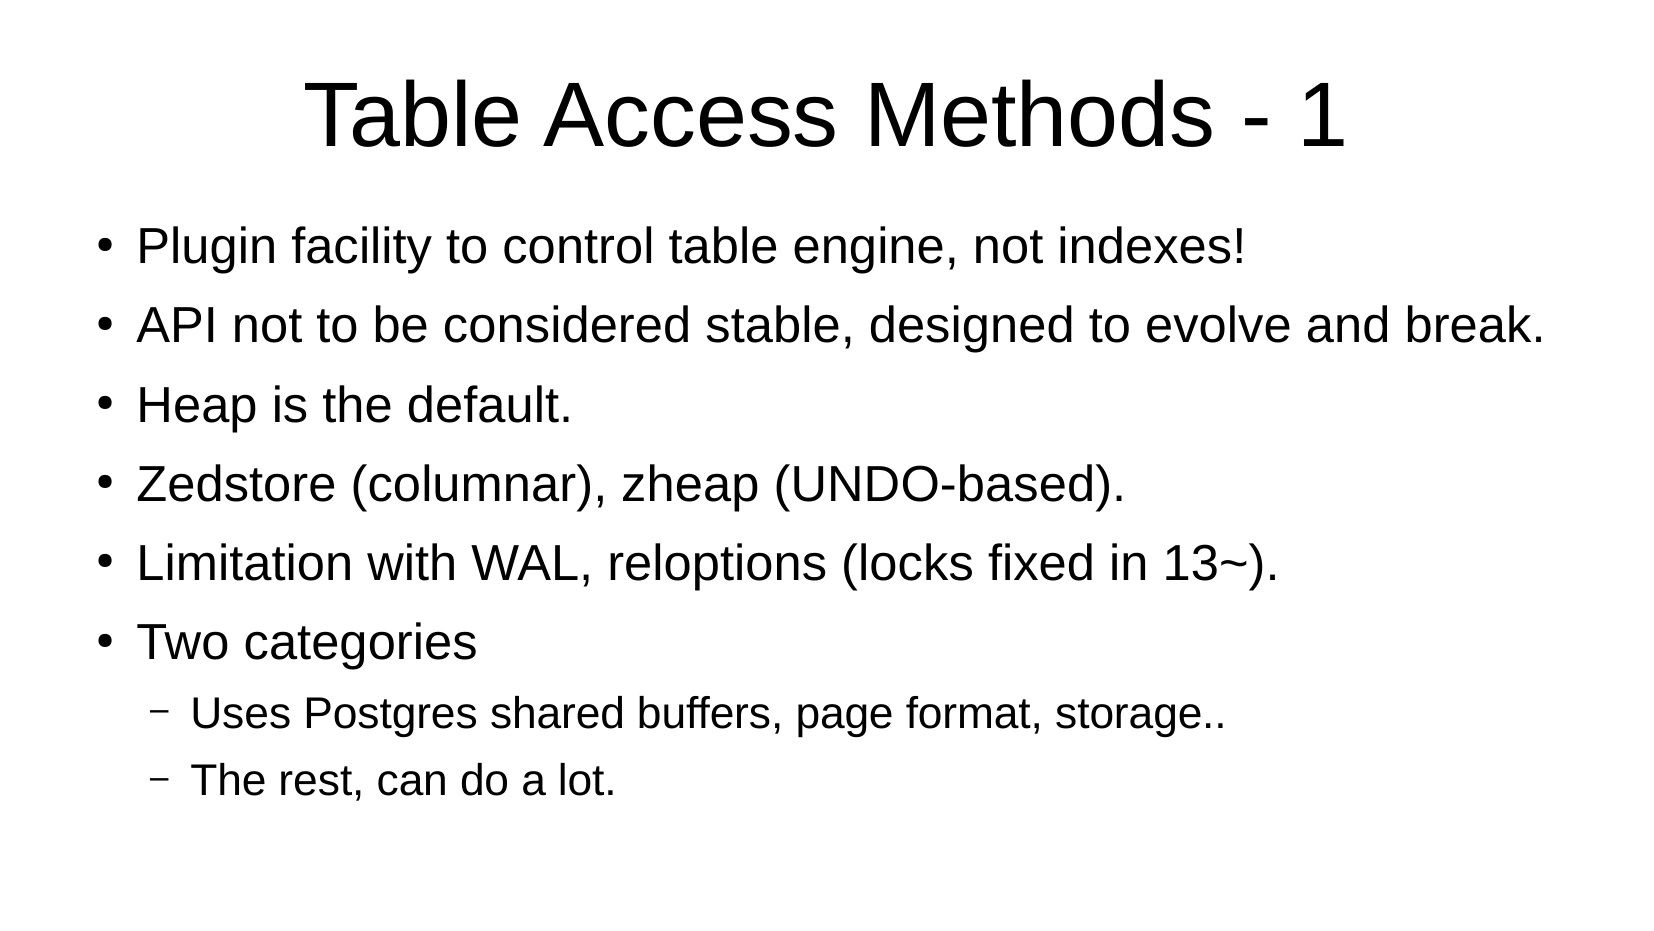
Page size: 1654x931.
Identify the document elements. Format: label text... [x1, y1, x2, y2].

title Table Access Methods - 1 [82, 37, 1571, 193]
list Plugin facility to control table engine, not indexes! API not to be considered stable, designed to evolve and break. Heap is the default. Zedstore (columnar), zheap (UNDO-based). Limitation with WAL, reloptions (locks fixed in 13~). Two categories Uses Postgres shared buffers, page format, storage.. The rest, can do a lot. [82, 217, 1571, 826]
